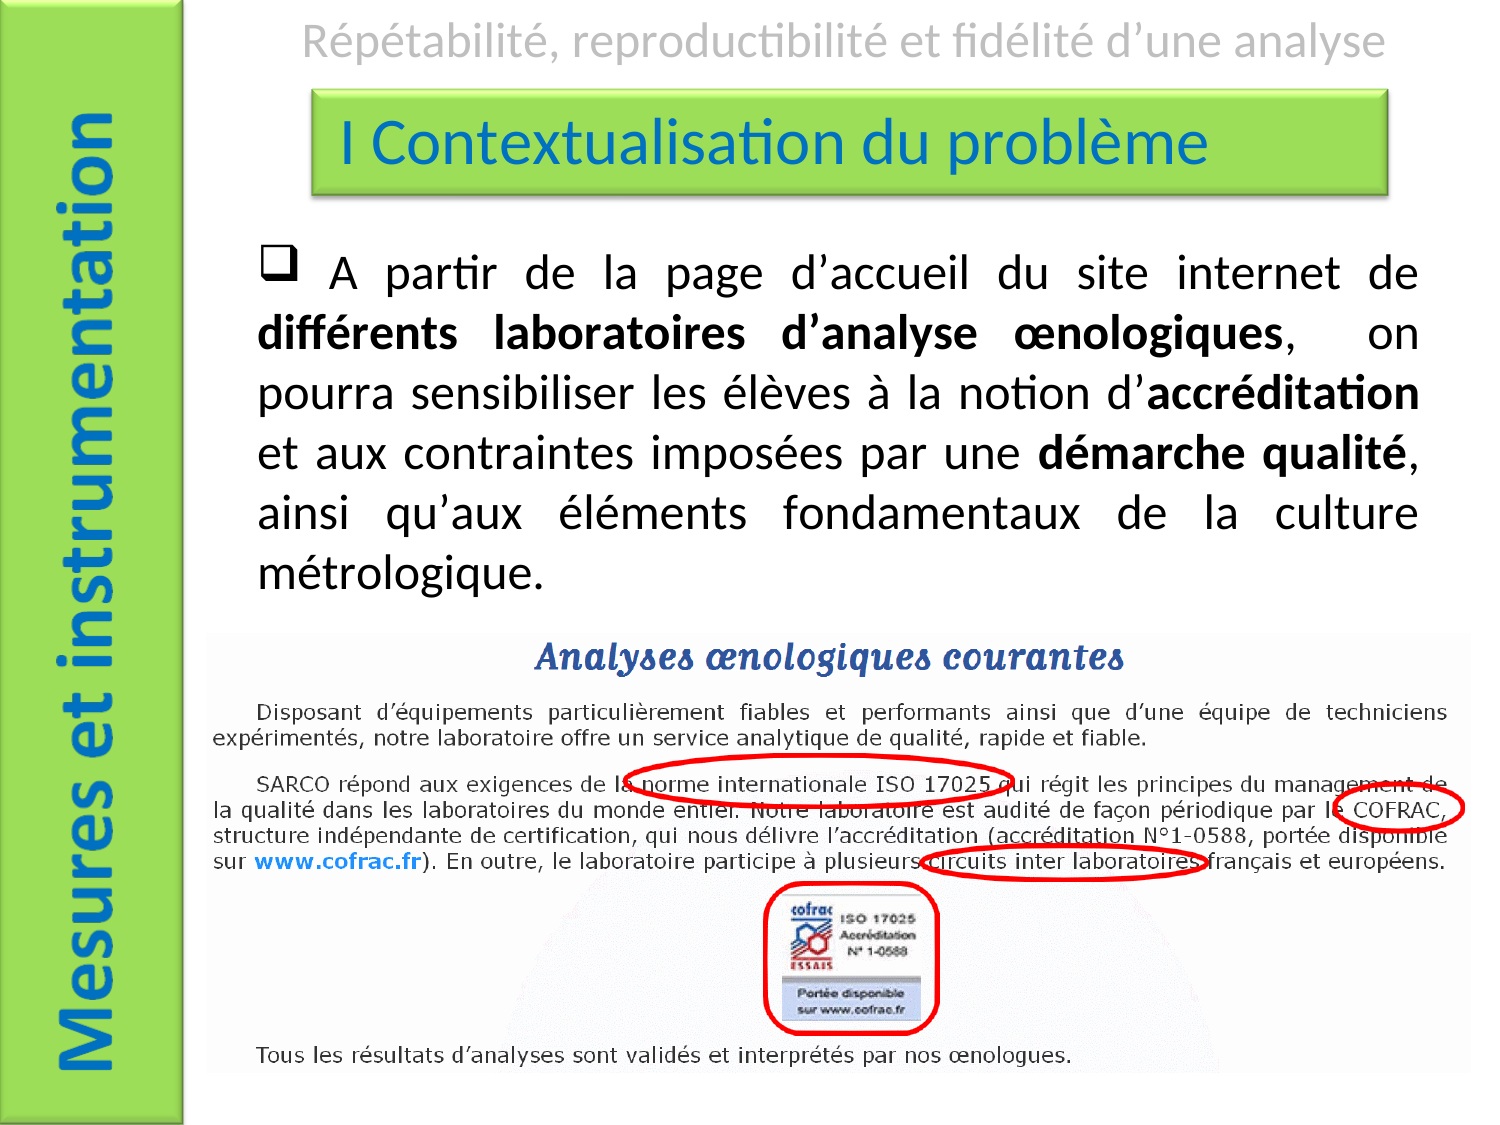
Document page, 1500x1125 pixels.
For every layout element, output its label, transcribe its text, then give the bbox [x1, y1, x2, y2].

picture [303, 84, 1397, 209]
text_box I Contextualisation du problème [324, 90, 1388, 186]
picture [0, 0, 192, 1125]
text_box A partir de la page d’accueil du site internet de différents laboratoires d’analyse œnologiques, on pourra sensibiliser les élèves à la notion d’accréditation et aux contraintes imposées par une démarche qualité, ainsi qu’aux éléments fondamentaux de la culture métrologique. [242, 231, 1436, 610]
picture [206, 633, 1471, 1073]
text_box Répétabilité, reproductibilité et fidélité d’une analyse [206, 0, 1483, 76]
